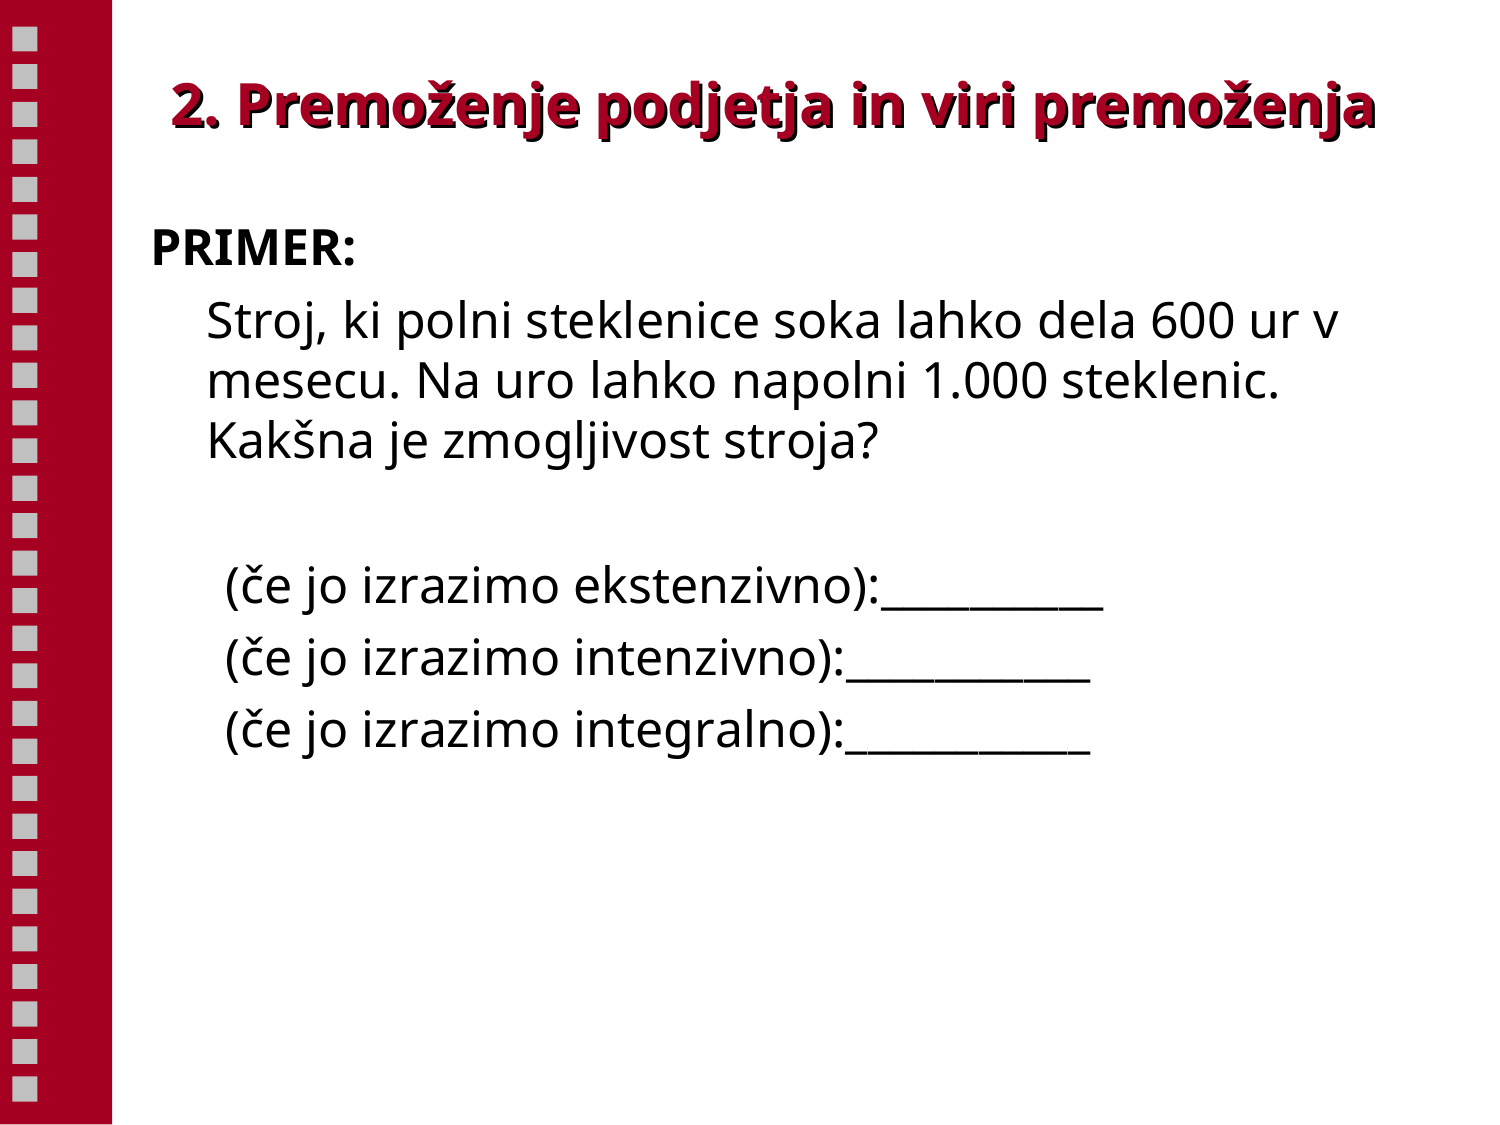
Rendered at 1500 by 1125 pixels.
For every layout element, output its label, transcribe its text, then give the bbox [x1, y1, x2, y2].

title 2. Premoženje podjetja in viri premoženja [136, 30, 1412, 173]
list PRIMER: Stroj, ki polni steklenice soka lahko dela 600 ur v mesecu. Na uro lahko napolni 1.000 steklenic. Kakšna je zmogljivost stroja? (če jo izrazimo ekstenzivno):__________ (če jo izrazimo intenzivno):___________ (če jo izrazimo integralno):___________ [135, 207, 1467, 1059]
